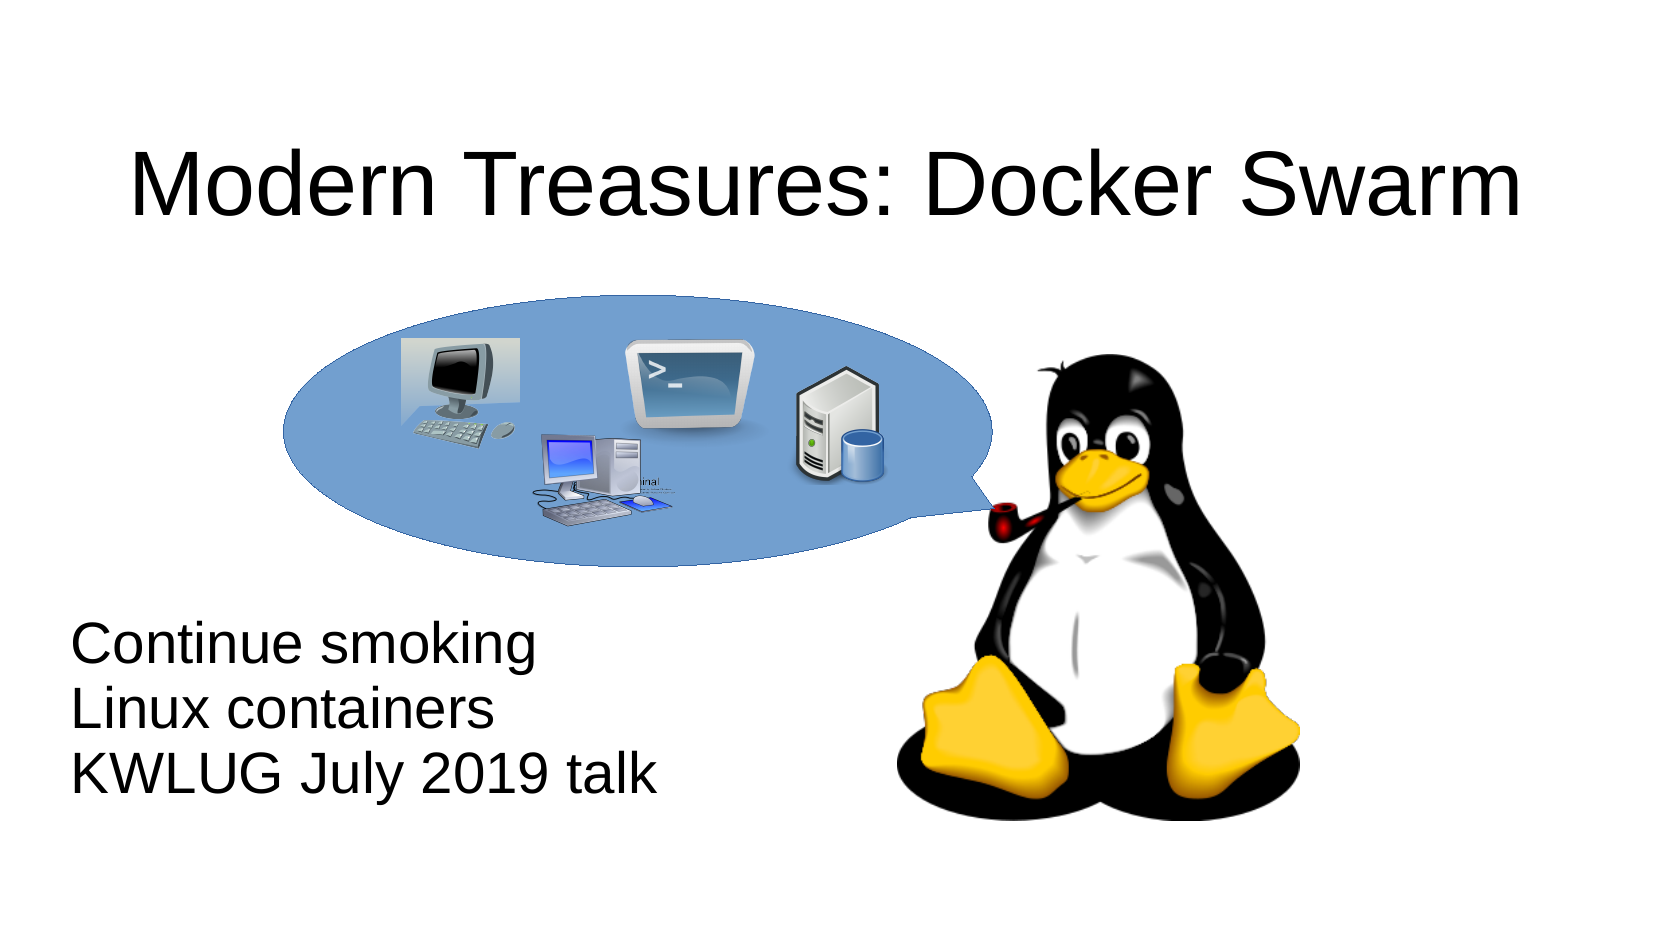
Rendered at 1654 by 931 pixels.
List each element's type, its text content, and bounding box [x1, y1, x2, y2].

picture [531, 339, 778, 532]
title Modern Treasures: Docker Swarm [82, 106, 1571, 262]
picture [401, 338, 520, 449]
picture [779, 366, 898, 485]
text_box [283, 295, 995, 567]
subtitle Continue smoking Linux containers KWLUG July 2019 talk [70, 578, 1028, 839]
picture [897, 354, 1300, 821]
